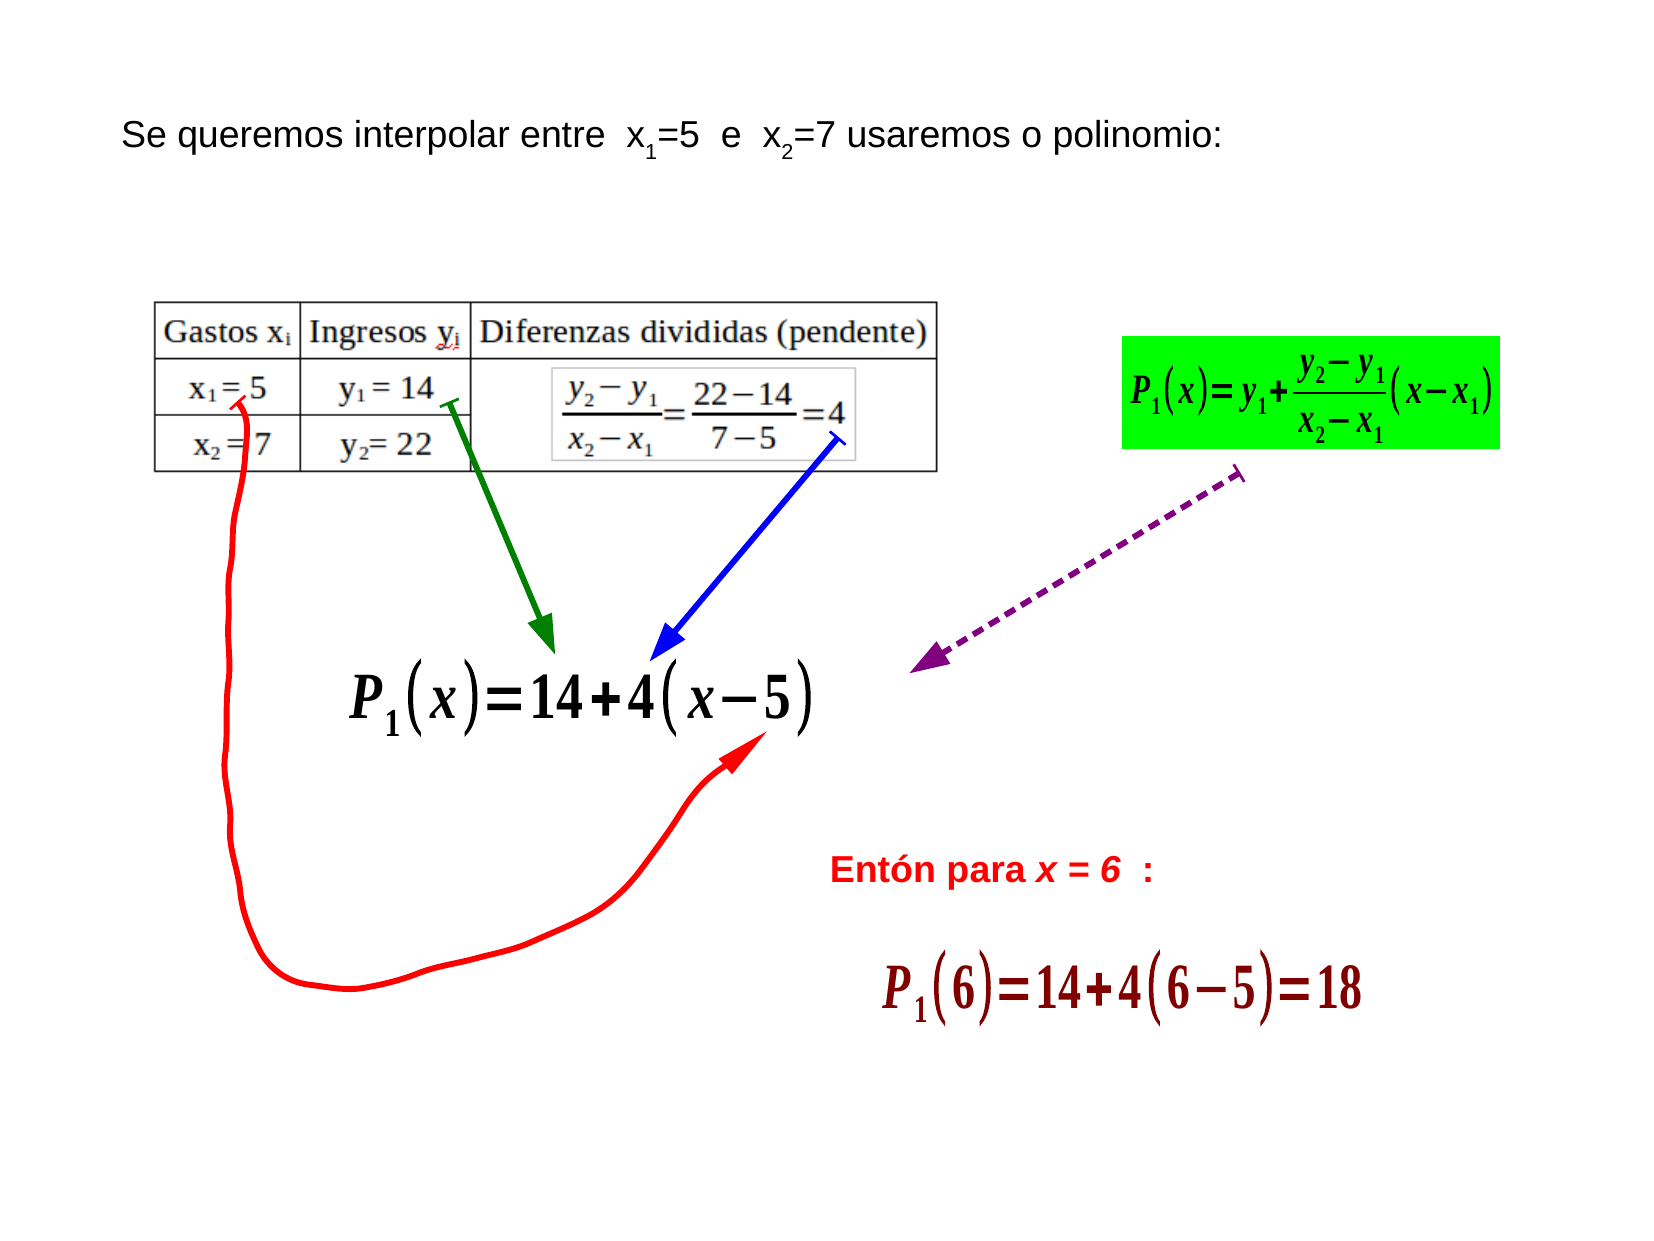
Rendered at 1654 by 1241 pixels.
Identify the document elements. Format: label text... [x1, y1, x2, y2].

text_box Se queremos interpolar entre x1=5 e x2=7 usaremos o polinomio: [106, 106, 1249, 172]
chart [874, 944, 1371, 1032]
chart [1122, 336, 1501, 449]
chart [335, 654, 827, 745]
text_box Entón para x = 6 : [814, 840, 1170, 898]
picture [134, 283, 969, 489]
